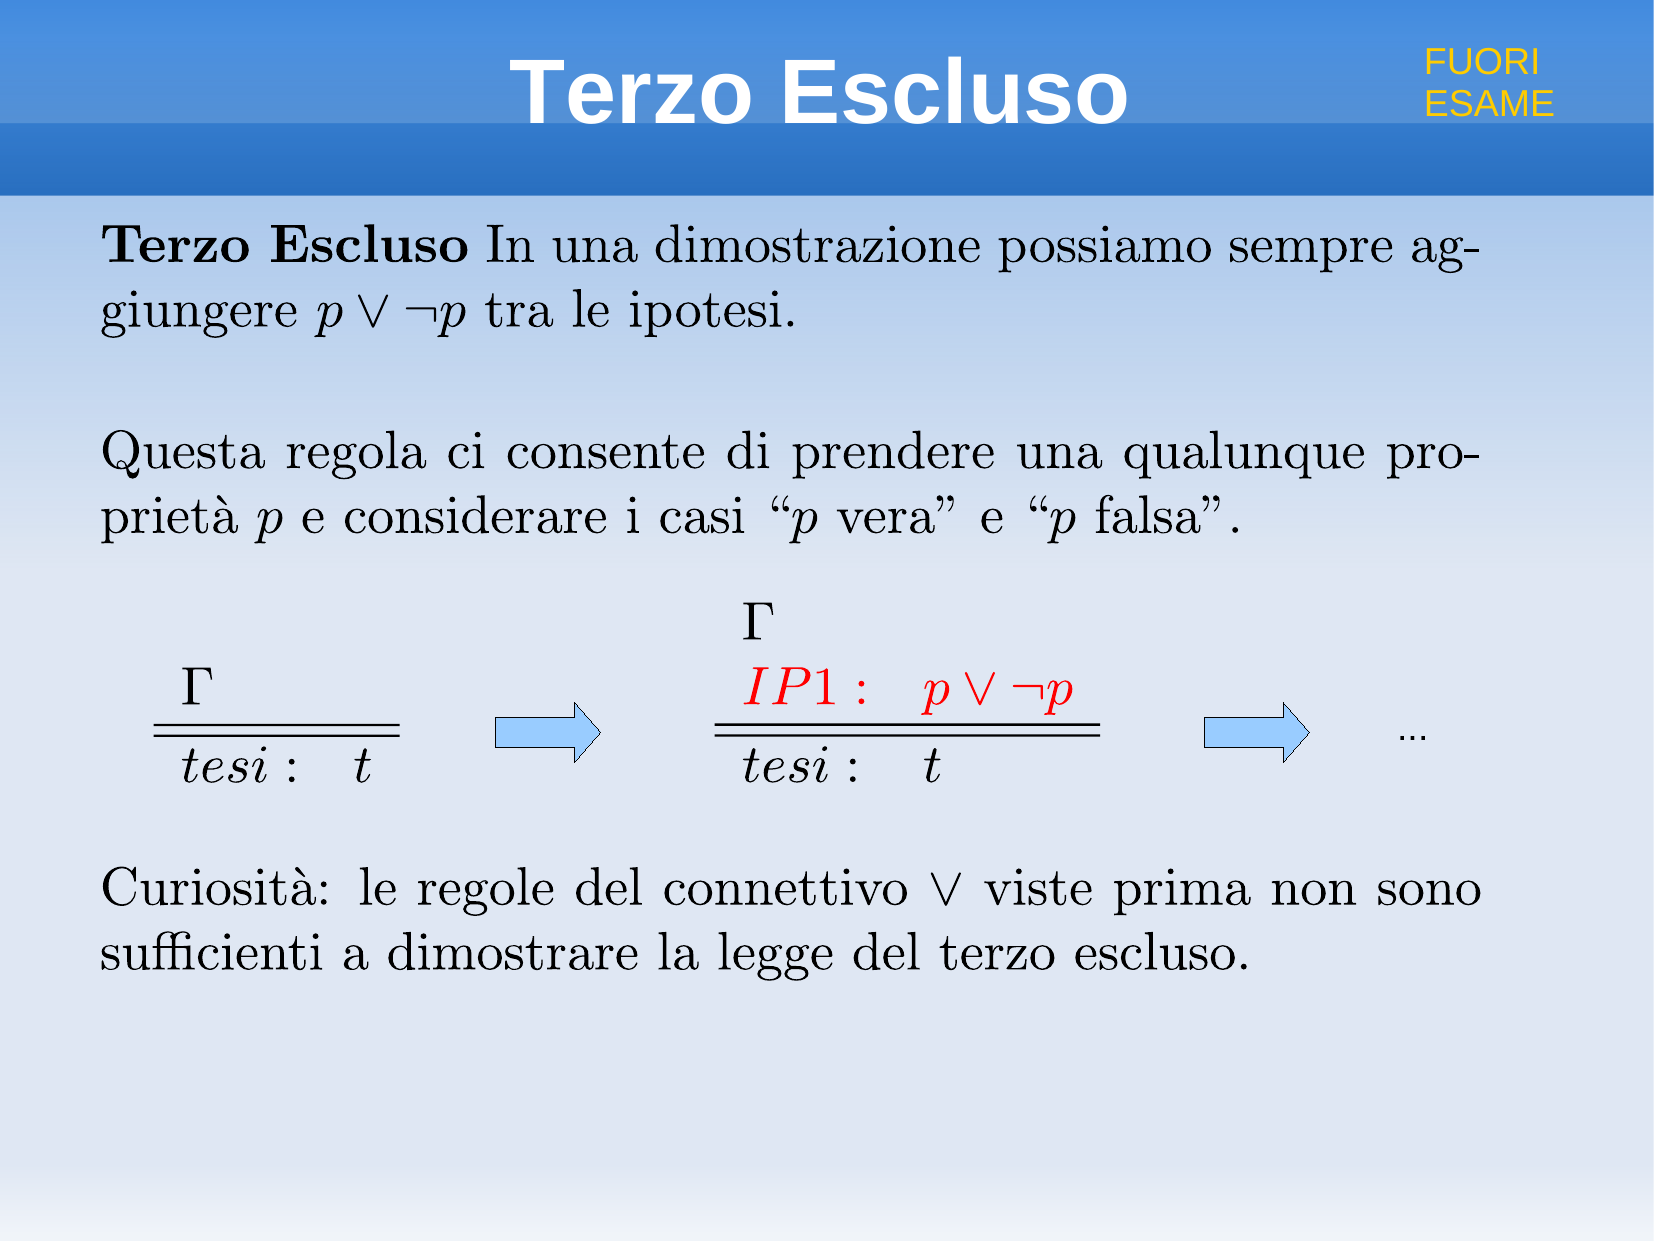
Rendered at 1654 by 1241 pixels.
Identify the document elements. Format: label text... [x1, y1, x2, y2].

text_box ... [1382, 698, 1444, 756]
picture [0, 0, 1654, 1241]
text_box FUORI ESAME [1409, 32, 1571, 132]
title Terzo Escluso [76, 0, 1565, 196]
text_box [99, 224, 1482, 981]
